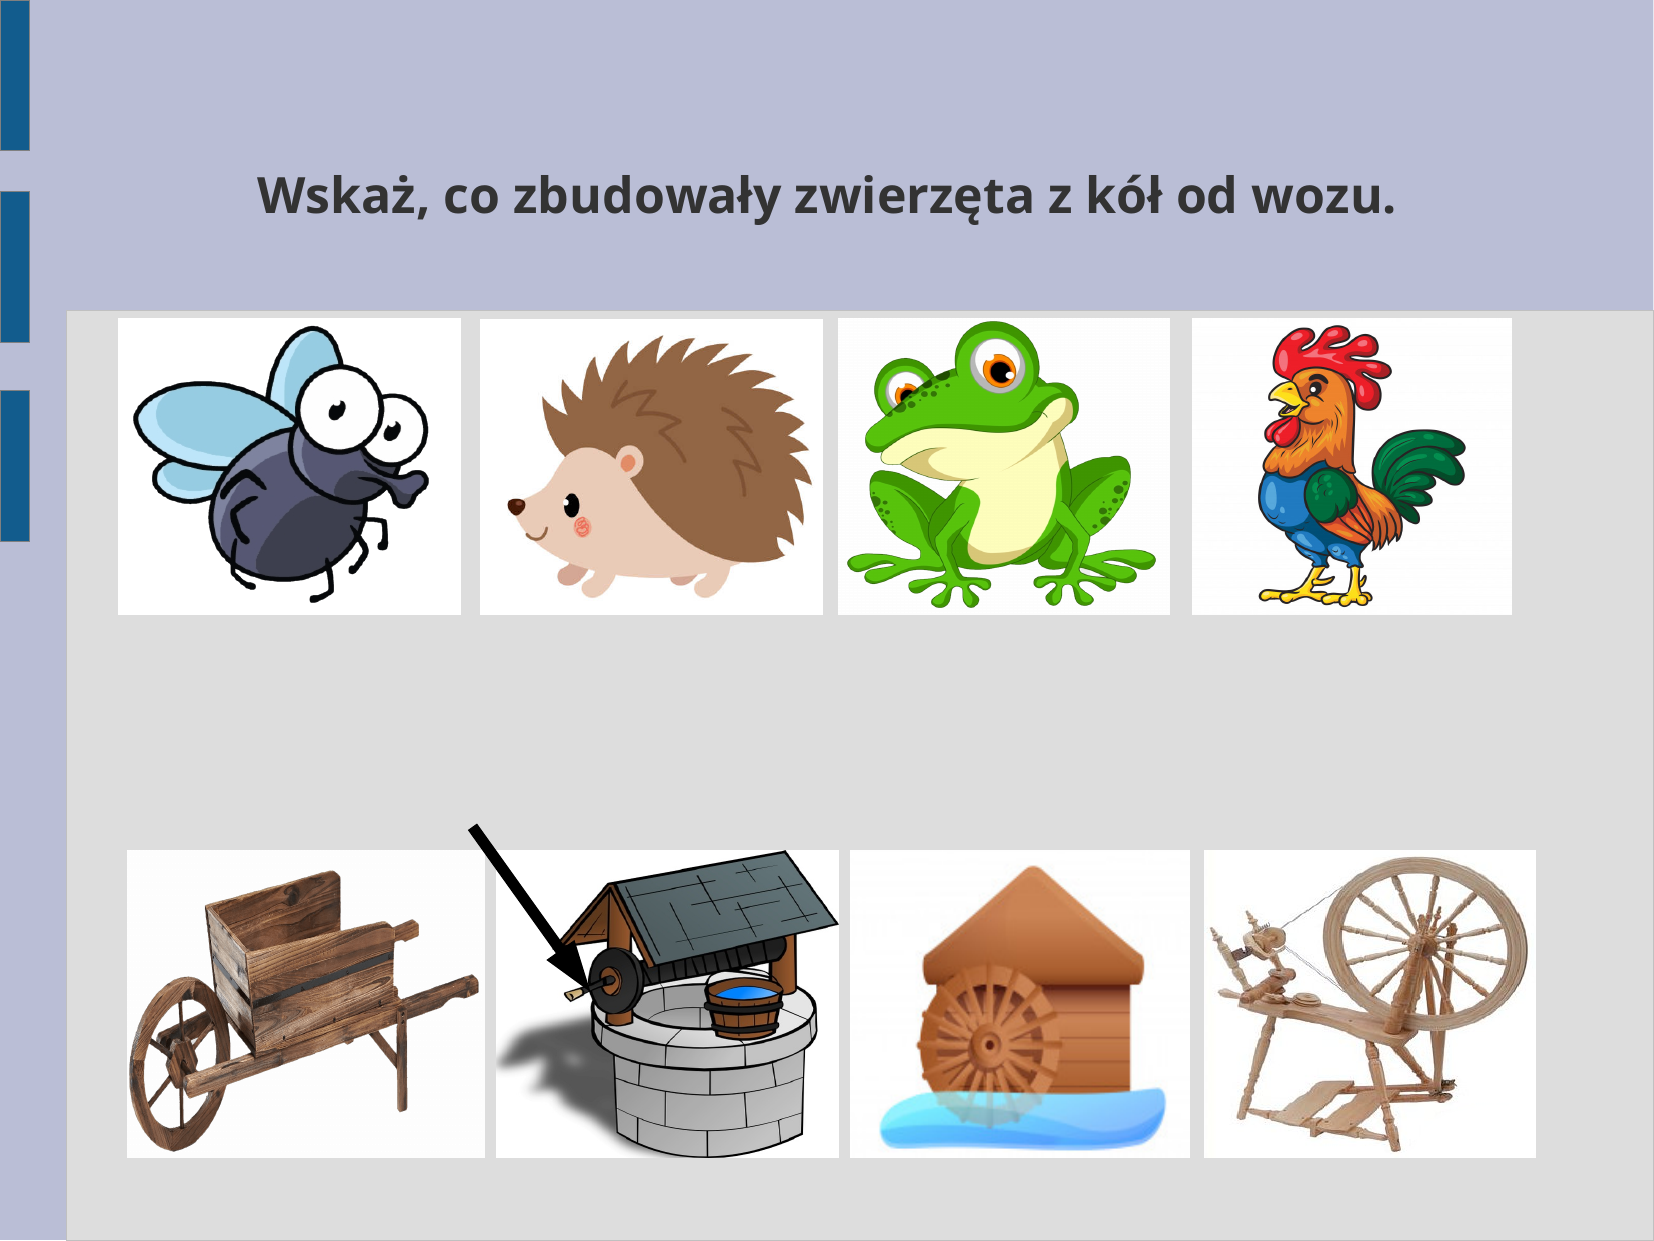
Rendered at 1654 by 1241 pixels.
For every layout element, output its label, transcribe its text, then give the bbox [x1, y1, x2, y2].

picture [838, 318, 1170, 615]
picture [480, 319, 823, 615]
picture [850, 850, 1190, 1158]
picture [118, 318, 461, 615]
picture [127, 850, 485, 1158]
title Wskaż, co zbudowały zwierzęta z kół od wozu. [121, 91, 1534, 299]
picture [1204, 850, 1536, 1158]
picture [1192, 318, 1512, 615]
picture [496, 850, 839, 1158]
